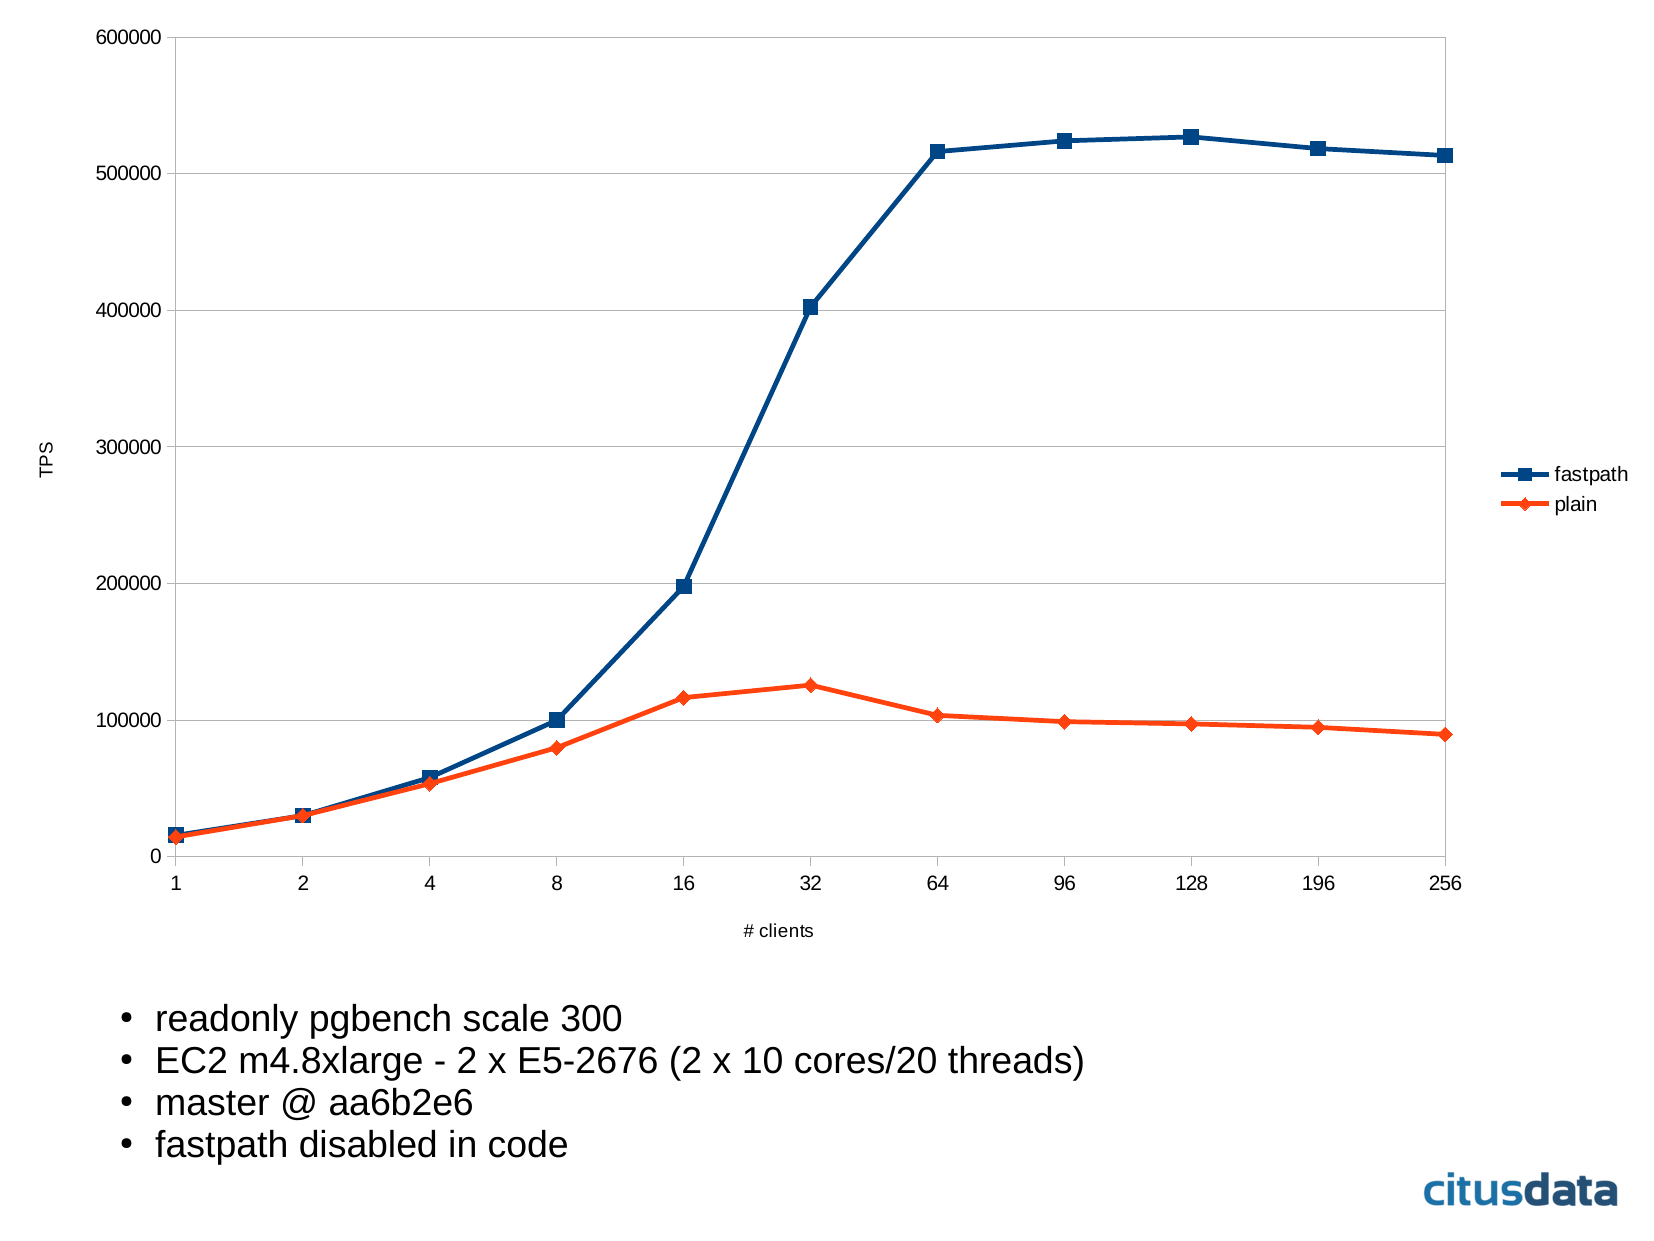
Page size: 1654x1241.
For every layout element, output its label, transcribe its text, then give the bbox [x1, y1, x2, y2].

text_box readonly pgbench scale 300 EC2 m4.8xlarge - 2 x E5-2676 (2 x 10 cores/20 threads) master @ aa6b2e6 fastpath disabled in code [105, 990, 1471, 1173]
picture [1420, 1167, 1622, 1209]
chart [3, 6, 1648, 973]
